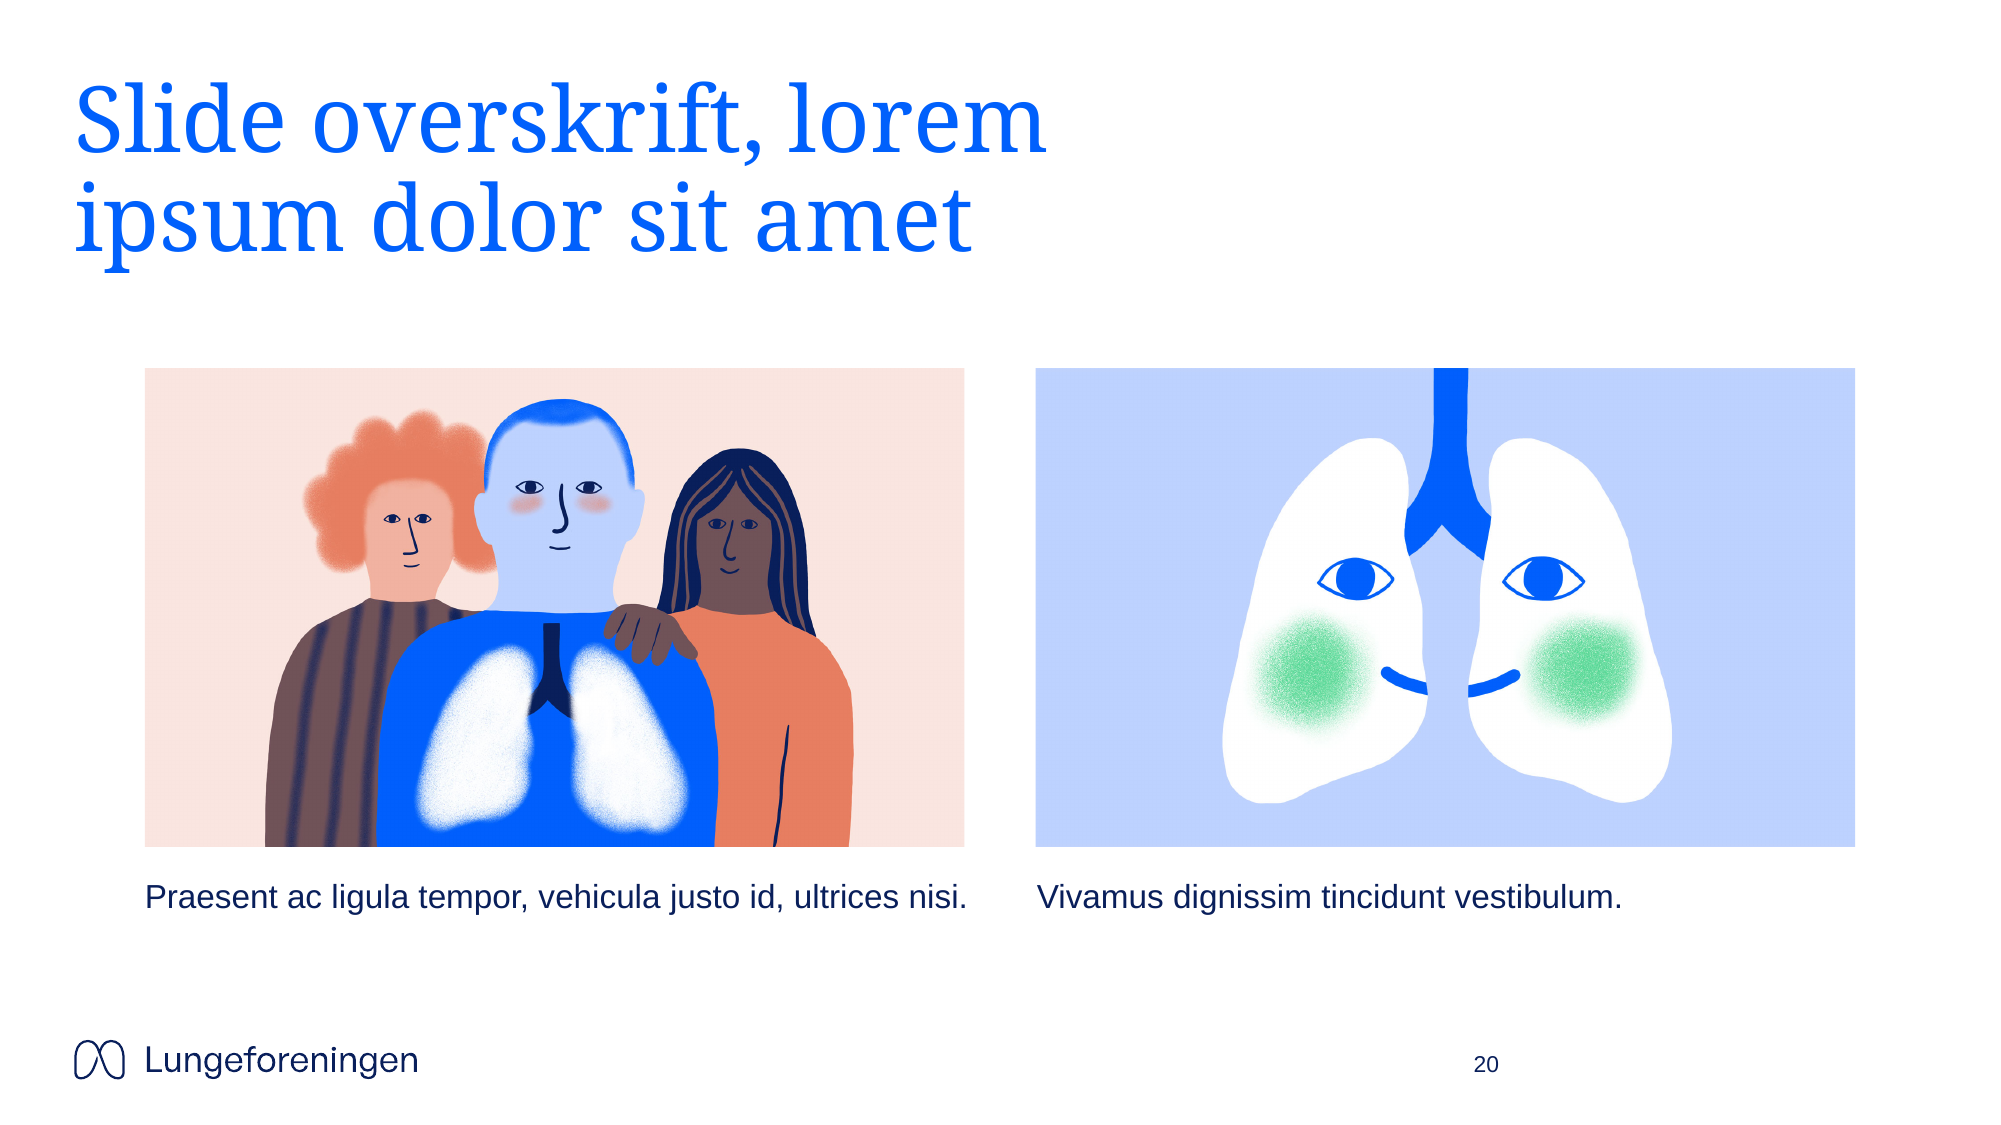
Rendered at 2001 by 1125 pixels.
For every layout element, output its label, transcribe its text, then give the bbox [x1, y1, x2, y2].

list Praesent ac ligula tempor, vehicula justo id, ultrices nisi. [144, 871, 1032, 997]
title Slide overskrift, lorem ipsum dolor sit amet [74, 73, 1474, 294]
list Vivamus dignissim tincidunt vestibulum. [1036, 871, 1856, 997]
text_box 21 [1473, 1033, 1924, 1094]
picture [1035, 368, 1856, 847]
picture [144, 368, 965, 847]
